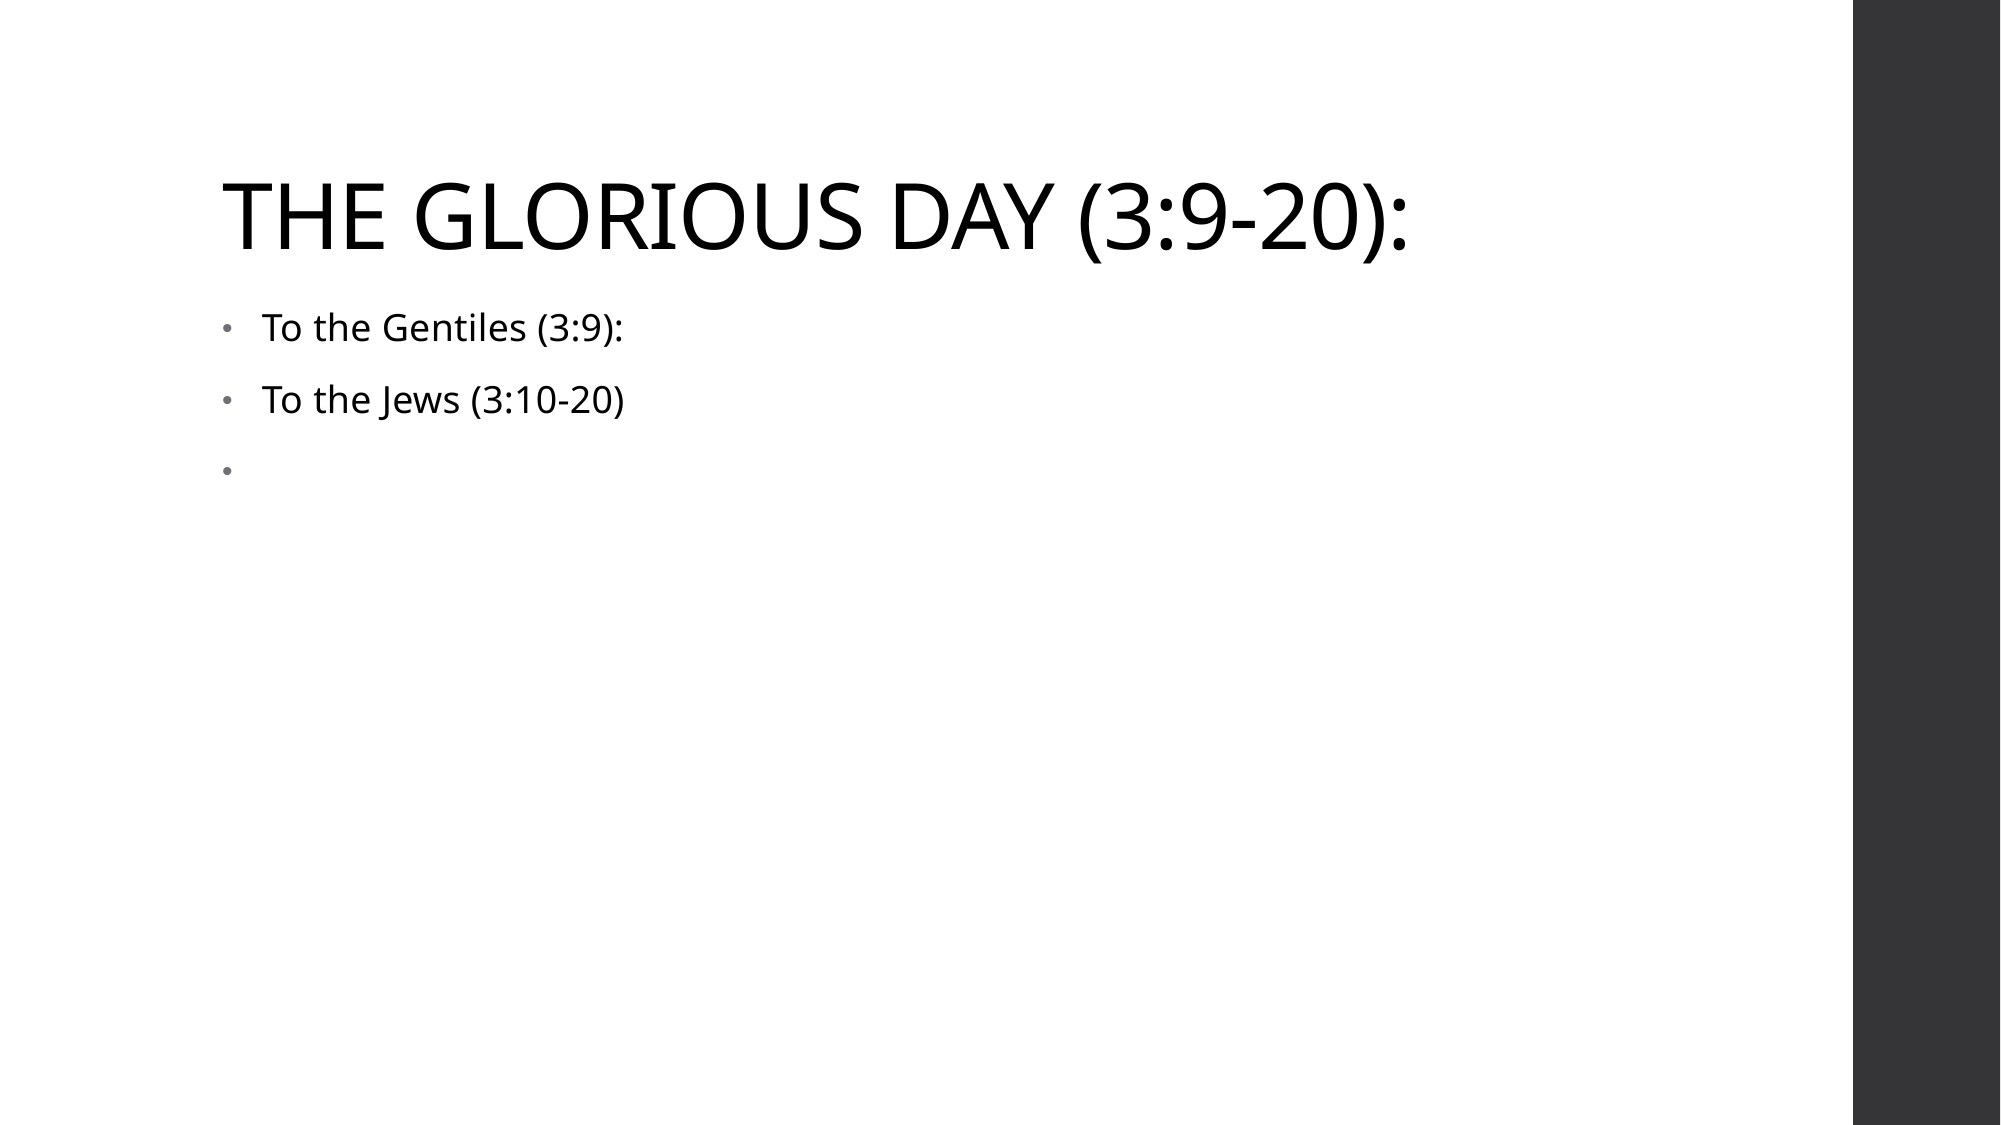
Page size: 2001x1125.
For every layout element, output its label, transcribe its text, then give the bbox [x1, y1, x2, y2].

title THE GLORIOUS DAY (3:9-20): [206, 60, 1797, 278]
list To the Gentiles (3:9): To the Jews (3:10-20) [206, 299, 1617, 1014]
